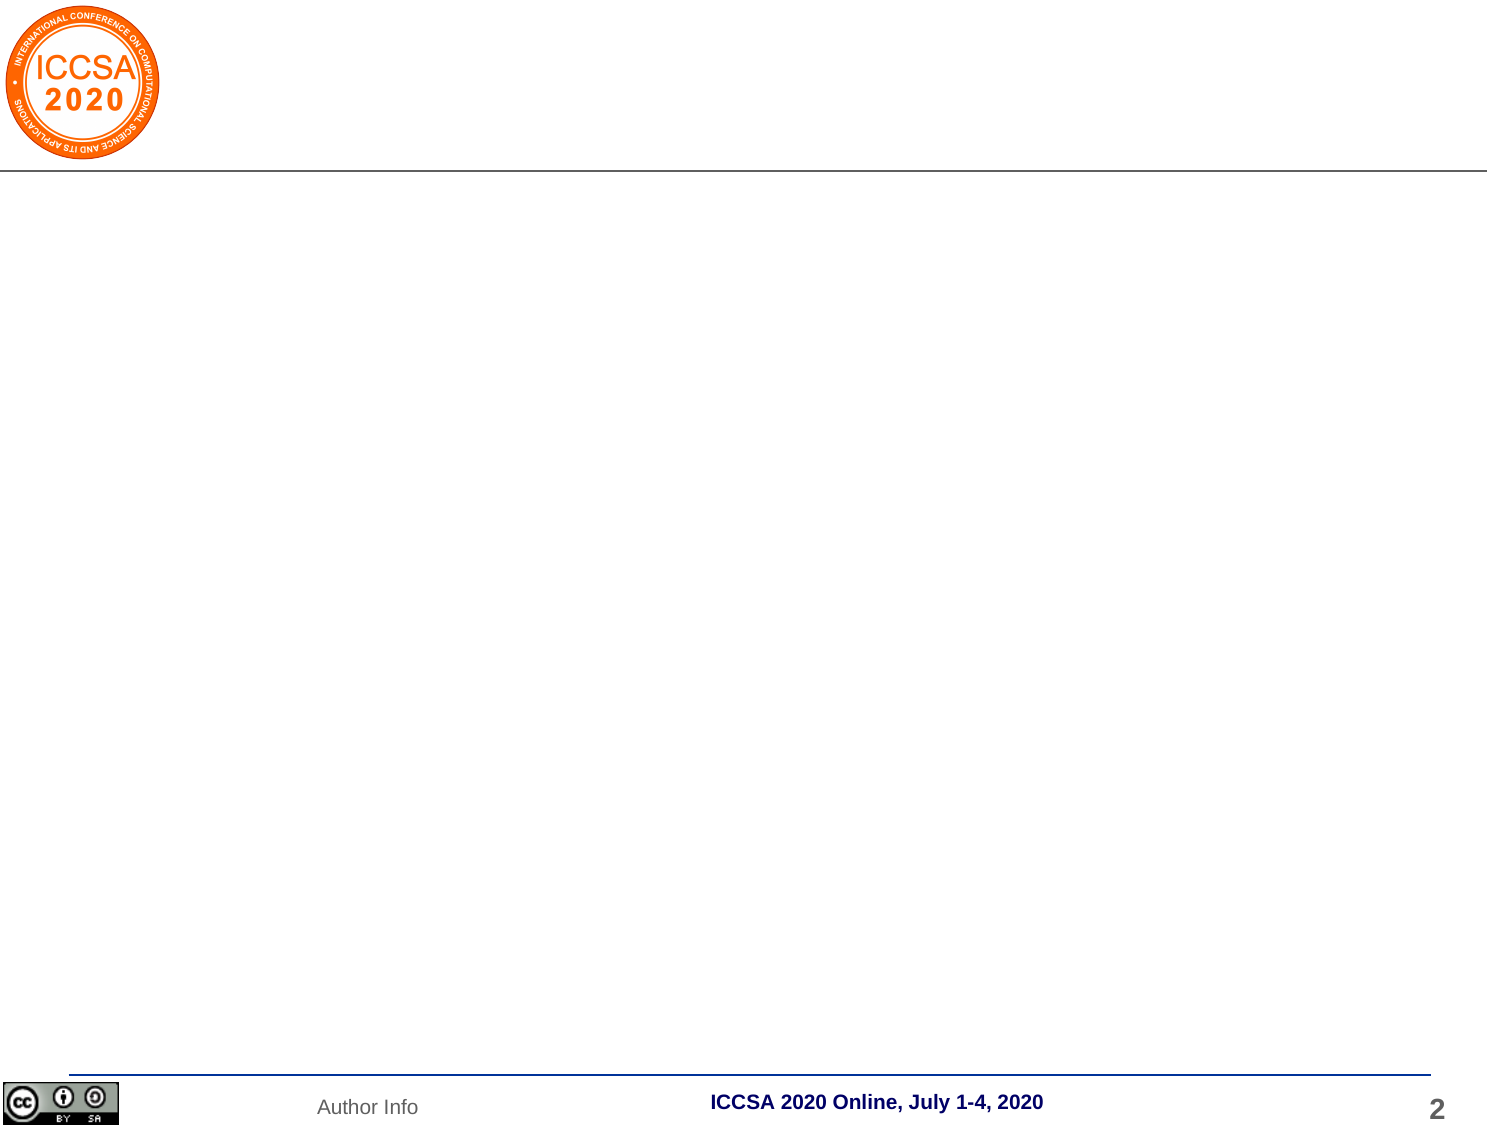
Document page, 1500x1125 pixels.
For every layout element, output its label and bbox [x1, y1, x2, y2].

picture [5, 5, 160, 160]
picture [3, 1082, 119, 1125]
